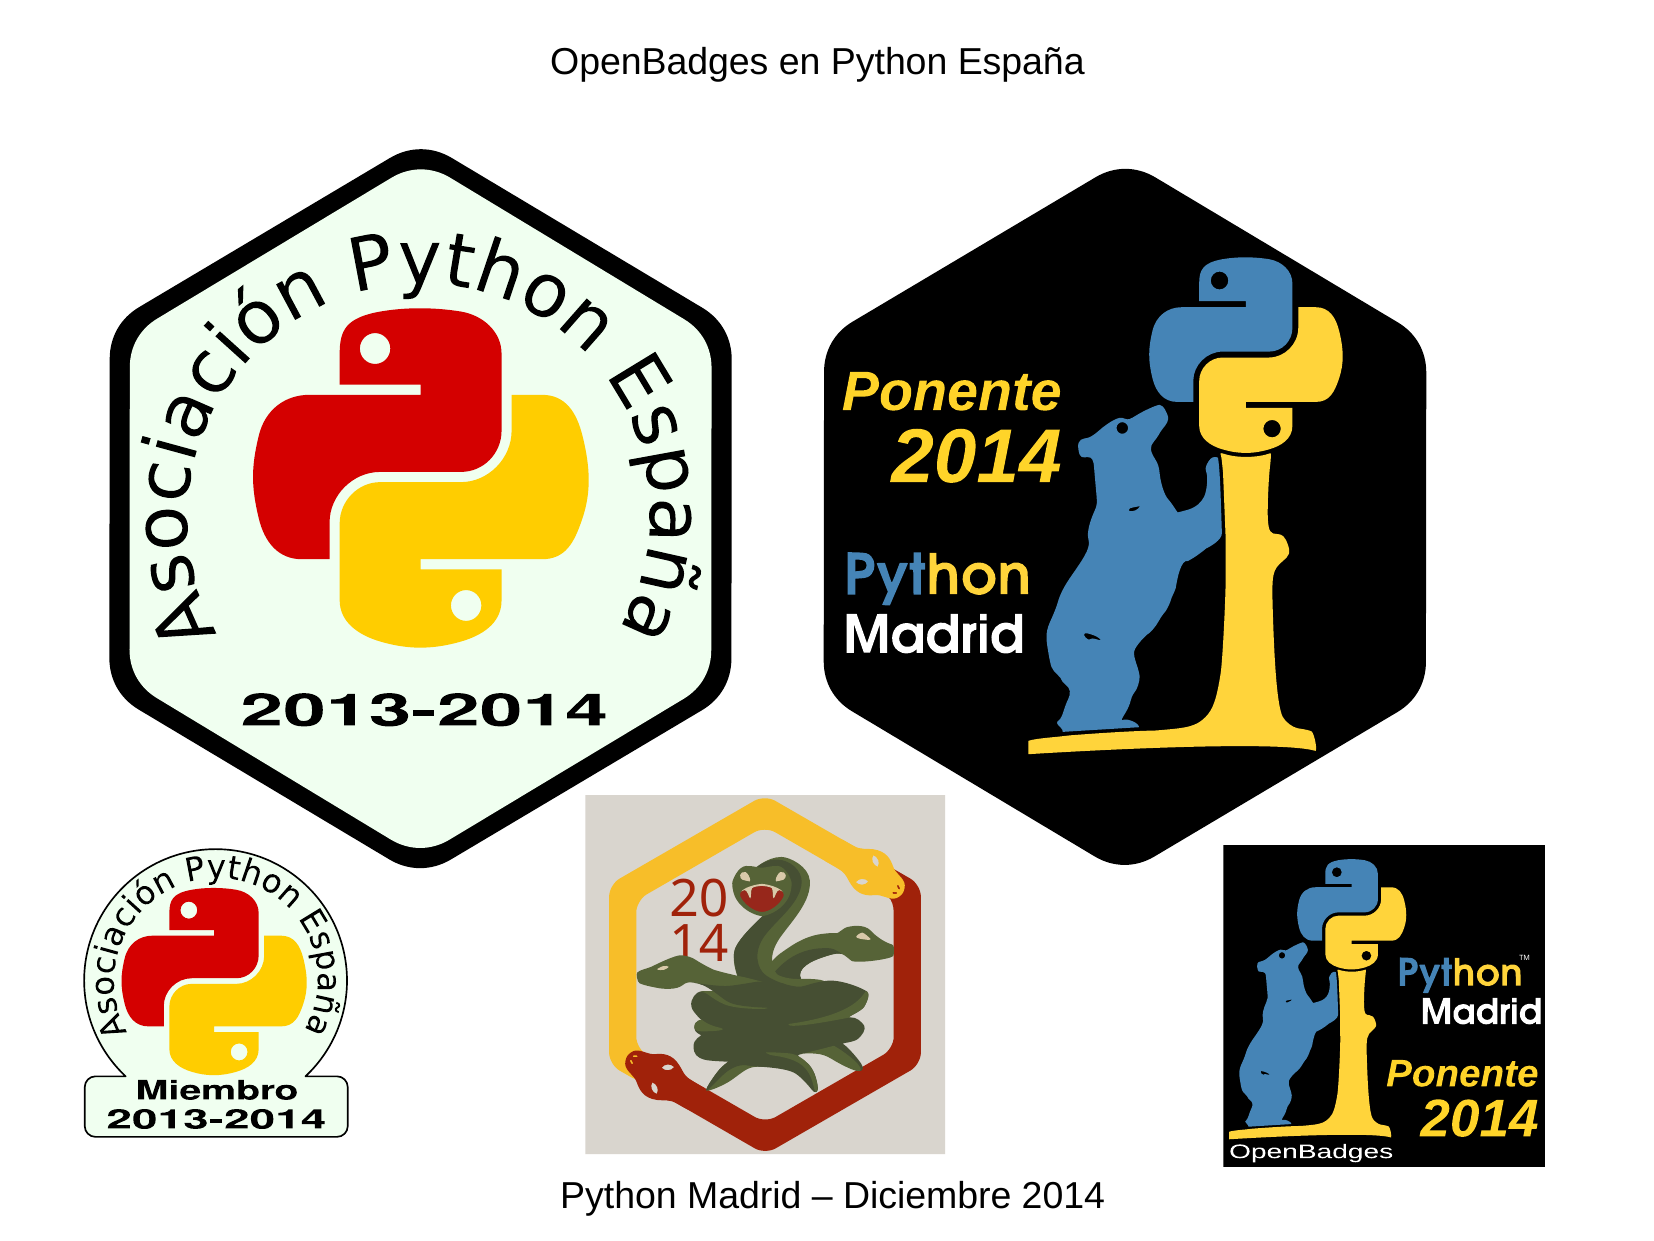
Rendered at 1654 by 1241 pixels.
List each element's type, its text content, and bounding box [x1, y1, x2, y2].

text_box Python Madrid – Diciembre 2014 [30, 1166, 1636, 1224]
text_box OpenBadges en Python España [15, 33, 1621, 91]
picture [75, 135, 1546, 1167]
